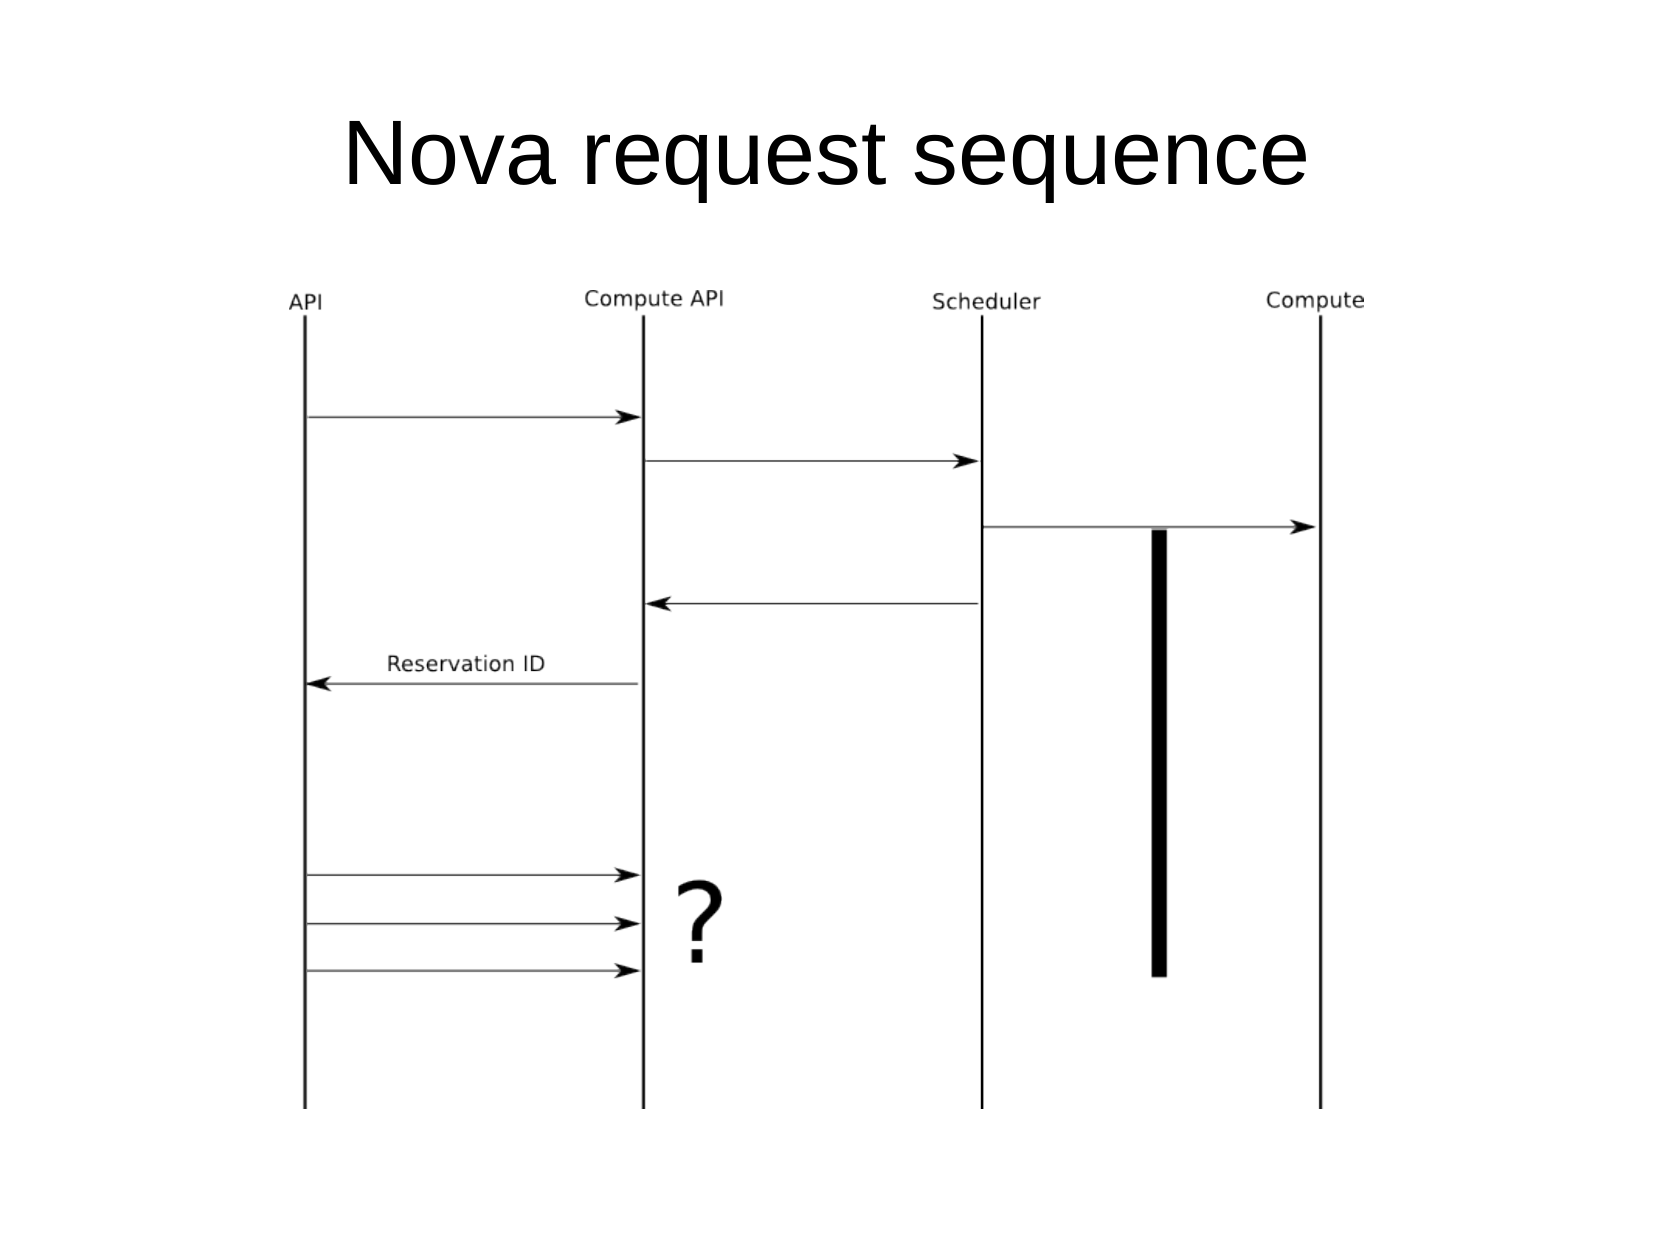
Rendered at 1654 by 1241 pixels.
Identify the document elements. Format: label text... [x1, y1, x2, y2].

picture [289, 290, 1364, 1109]
title Nova request sequence [82, 49, 1571, 257]
